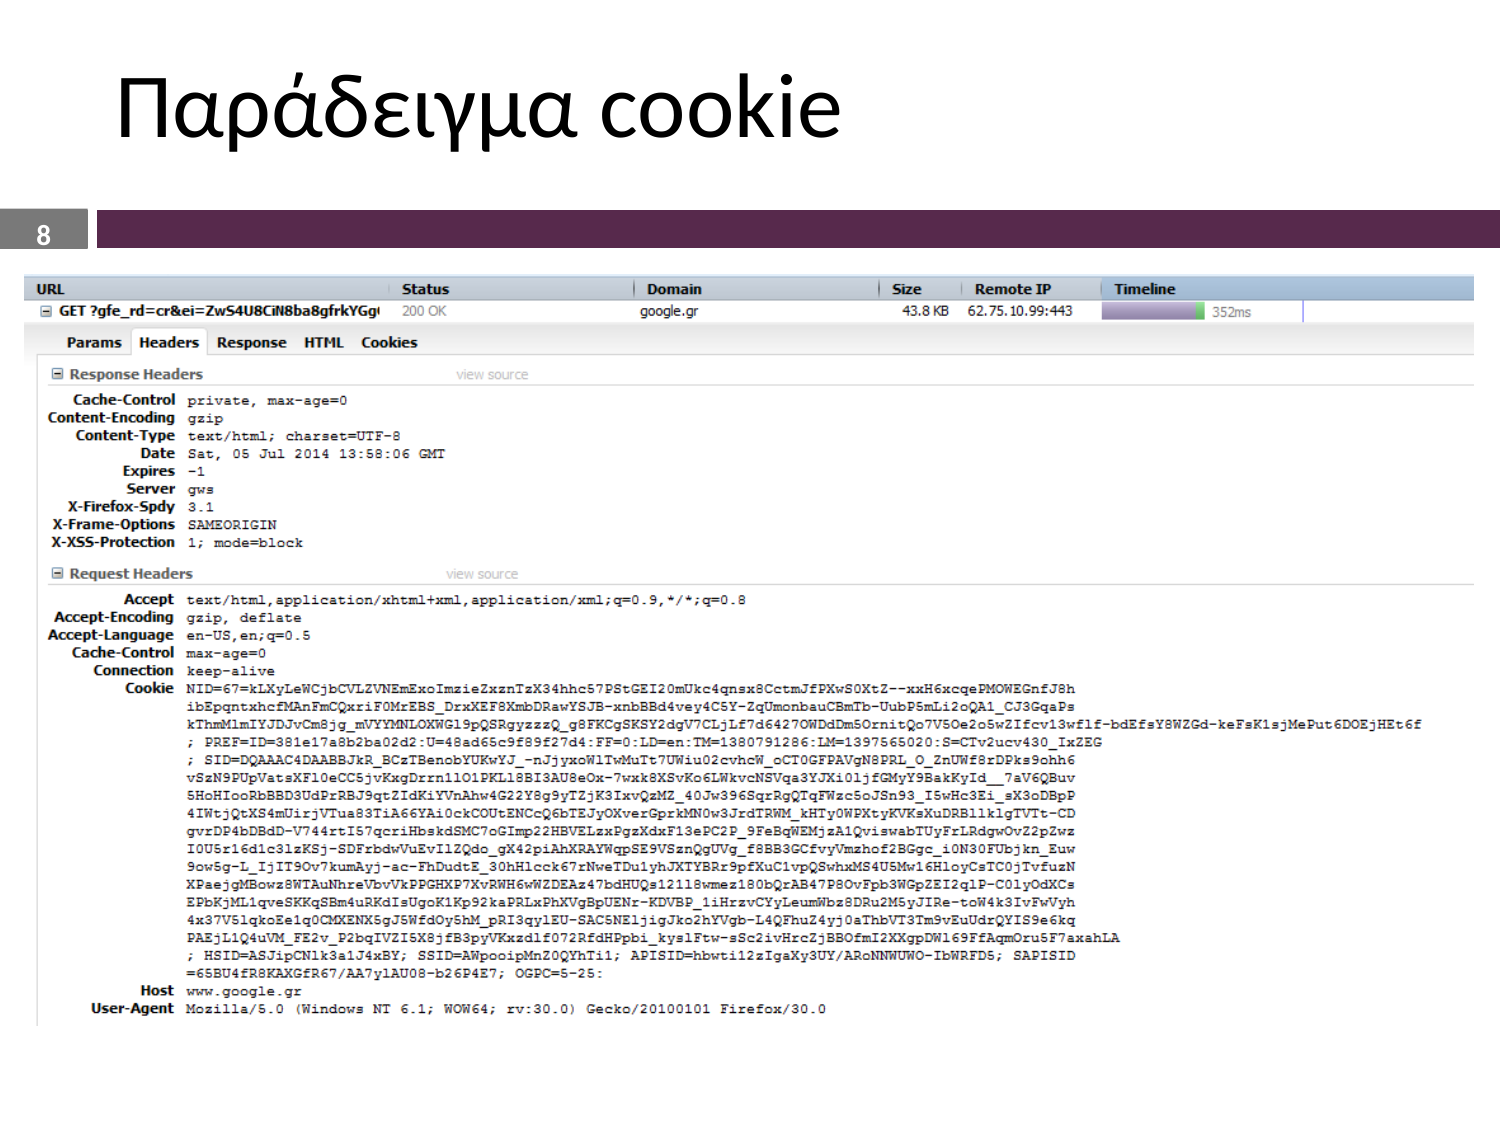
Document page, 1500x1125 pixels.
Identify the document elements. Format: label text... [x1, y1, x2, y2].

picture [24, 275, 1474, 1026]
title Παράδειγμα cookie [100, 19, 1438, 182]
text_box [0, 208, 88, 249]
